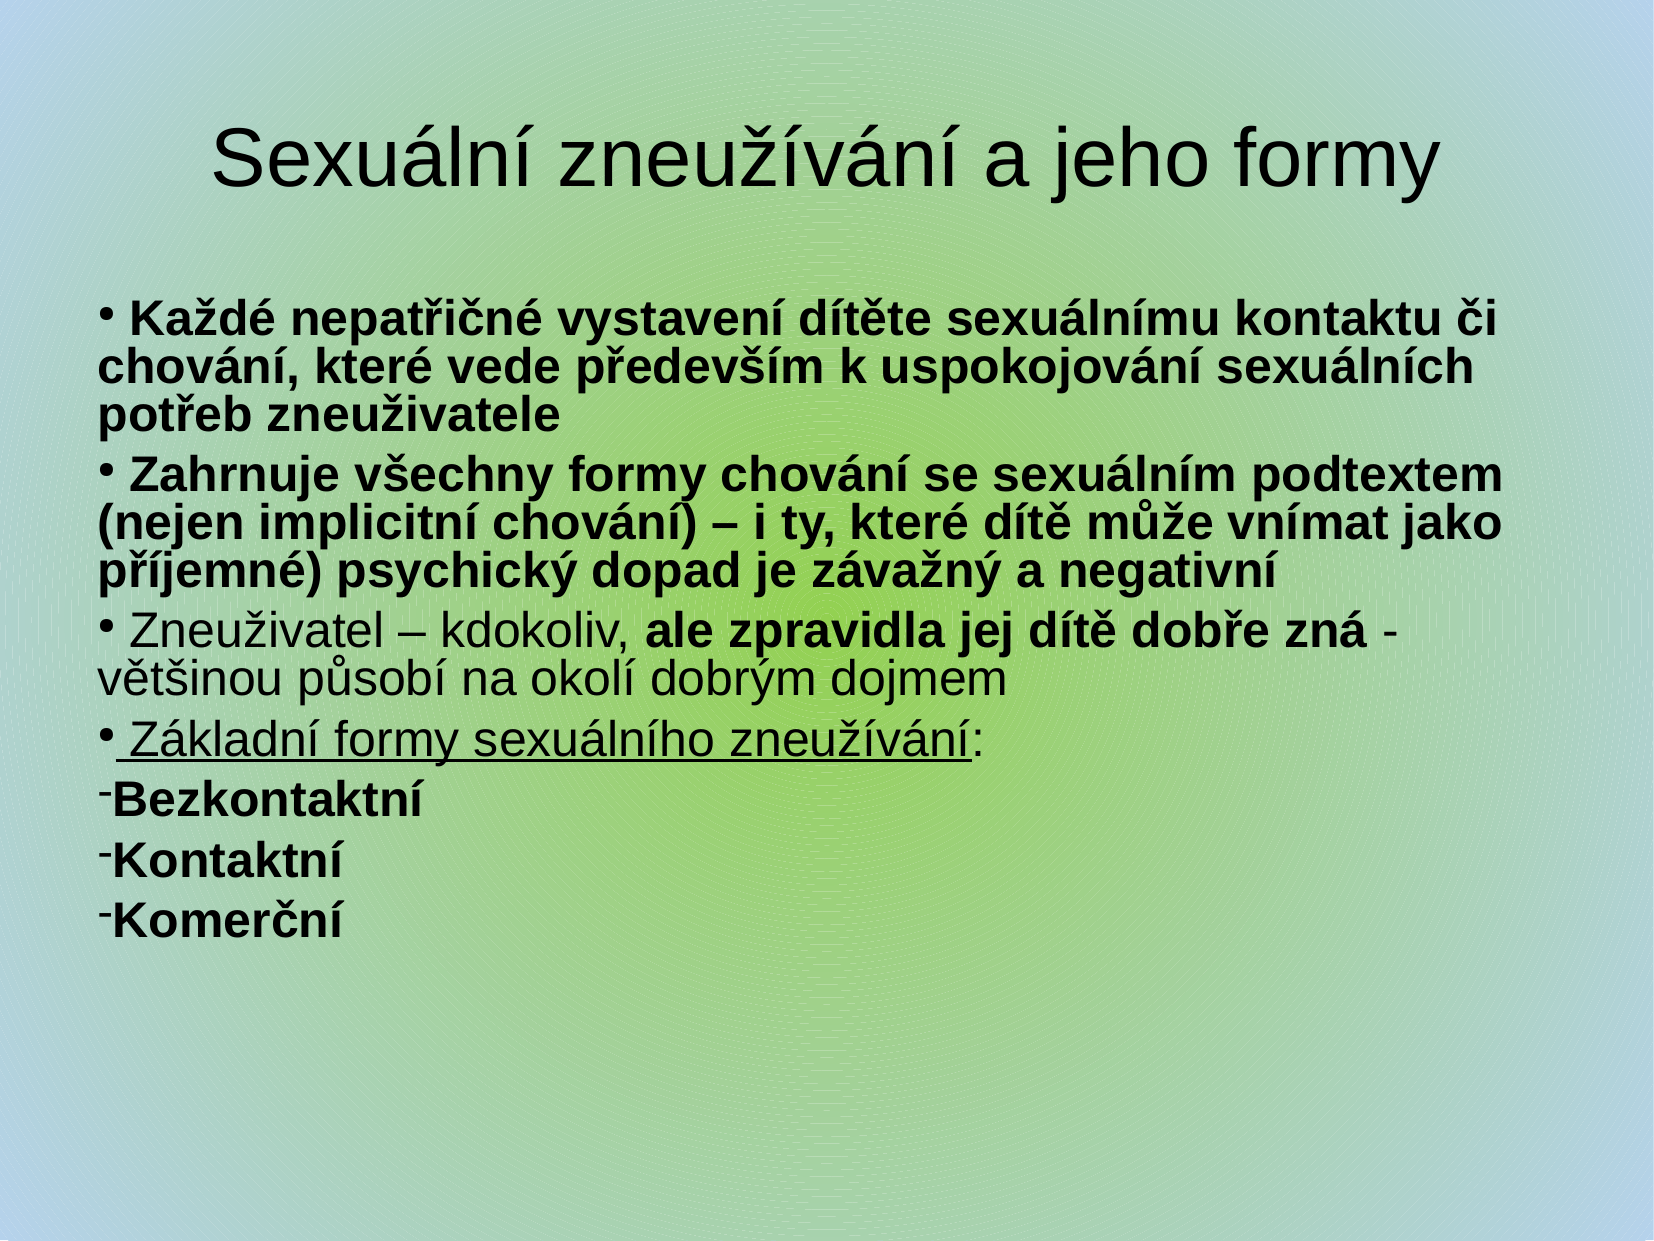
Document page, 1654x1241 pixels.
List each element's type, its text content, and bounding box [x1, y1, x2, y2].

list Každé nepatřičné vystavení dítěte sexuálnímu kontaktu či chování, které vede především k uspokojování sexuálních potřeb zneuživatele Zahrnuje všechny formy chování se sexuálním podtextem (nejen implicitní chování) – i ty, které dítě může vnímat jako příjemné) psychický dopad je závažný a negativní Zneuživatel – kdokoliv, ale zpravidla jej dítě dobře zná - většinou působí na okolí dobrým dojmem Základní formy sexuálního zneužívání: Bezkontaktní Kontaktní Komerční [82, 289, 1571, 1108]
title Sexuální zneužívání a jeho formy [82, 49, 1571, 257]
